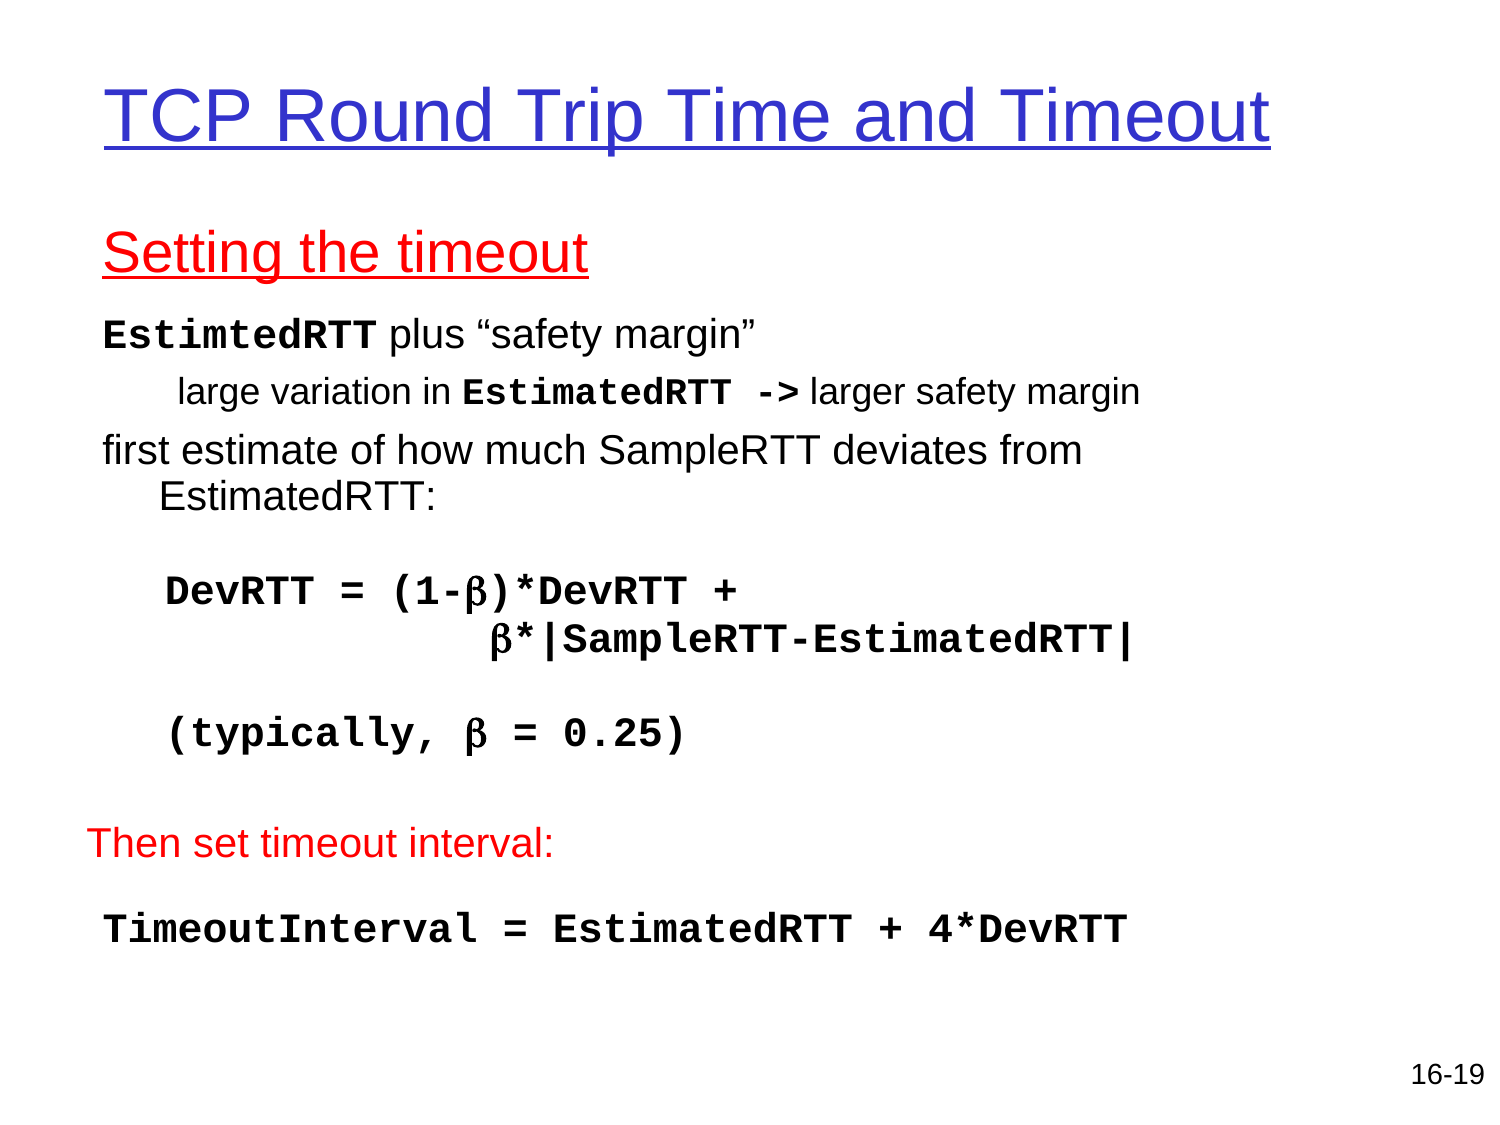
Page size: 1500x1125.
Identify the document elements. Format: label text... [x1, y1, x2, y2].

text_box DevRTT = (1-)*DevRTT + *|SampleRTT-EstimatedRTT| (typically,  = 0.25) [150, 562, 1295, 767]
text_box Then set timeout interval: [62, 812, 570, 875]
list Setting the timeout EstimtedRTT plus “safety margin” large variation in EstimatedRTT -> larger safety margin first estimate of how much SampleRTT deviates from EstimatedRTT: [87, 212, 1341, 528]
text_box TimeoutInterval = EstimatedRTT + 4*DevRTT [87, 899, 1143, 963]
title TCP Round Trip Time and Timeout [89, 21, 1365, 210]
